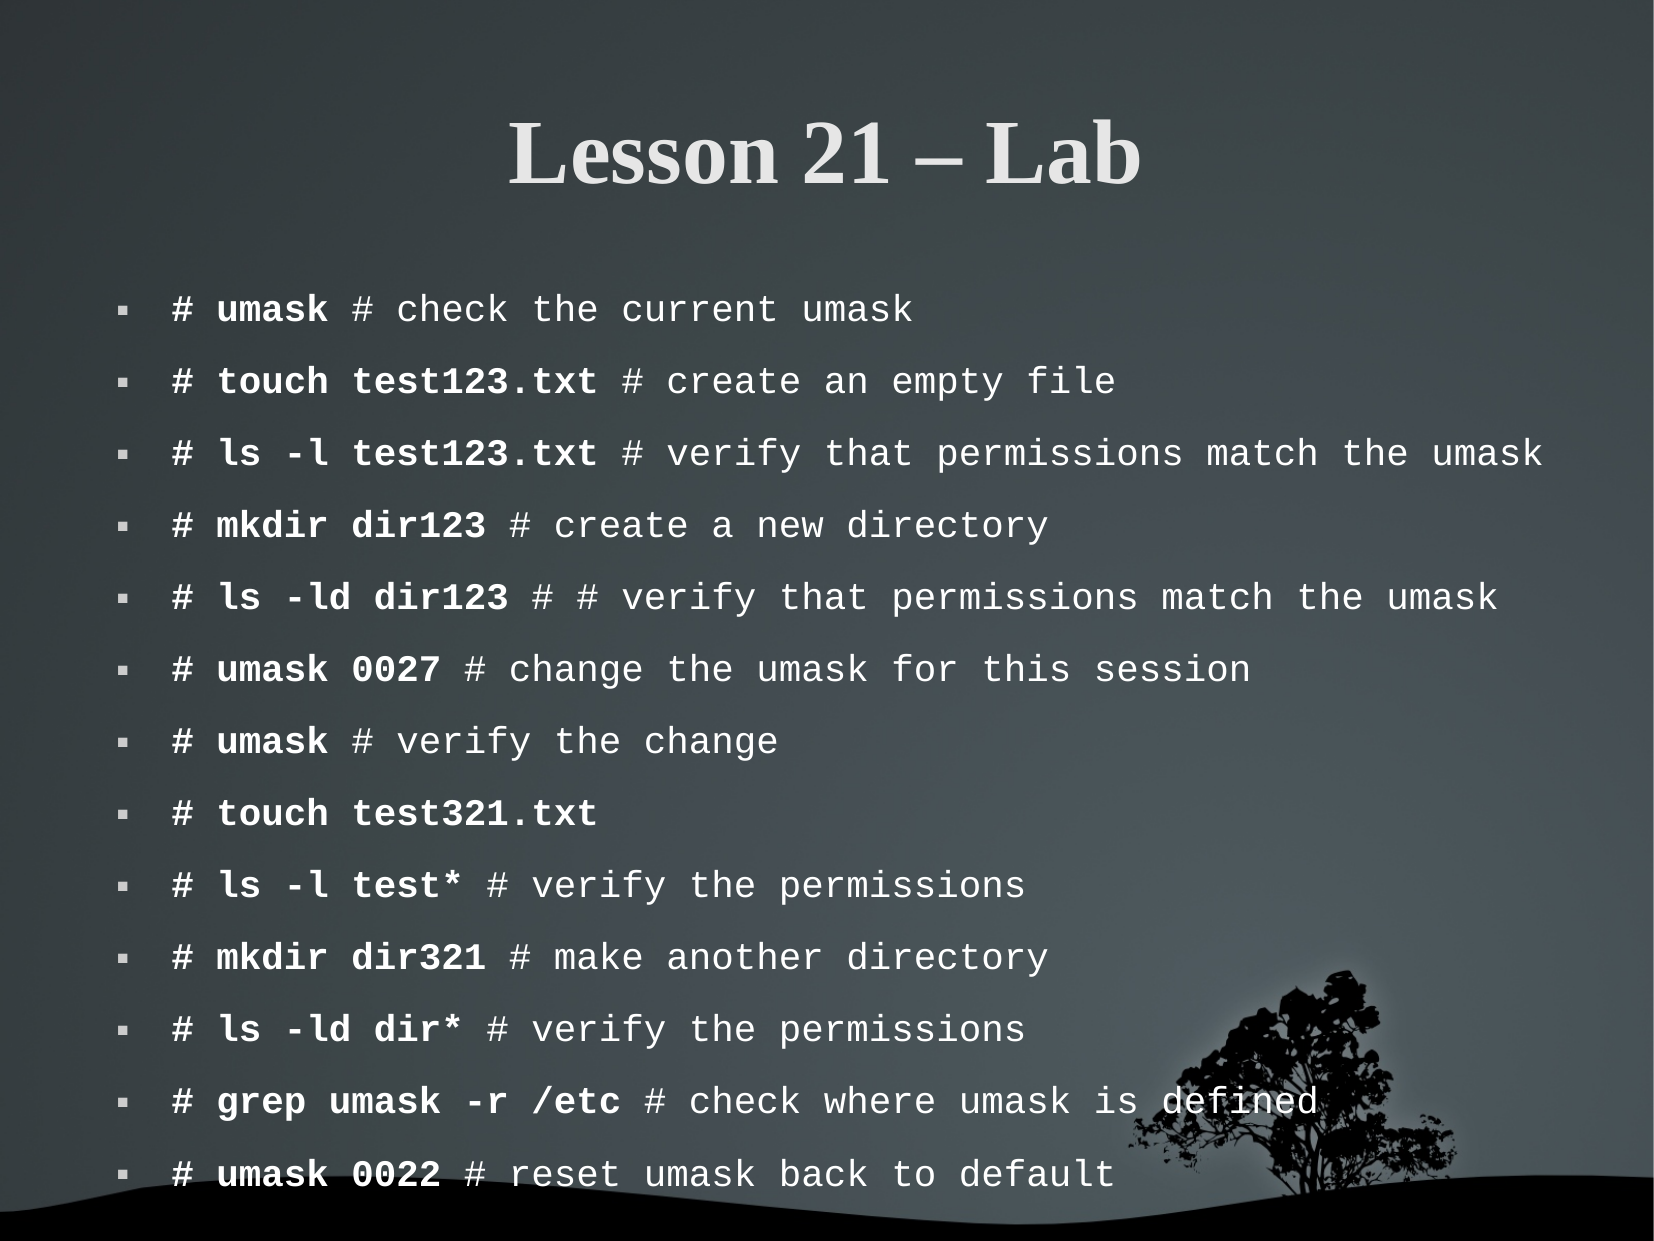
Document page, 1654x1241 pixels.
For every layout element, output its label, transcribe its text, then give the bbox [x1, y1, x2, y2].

title Lesson 21 – Lab [82, 49, 1571, 257]
picture [0, 0, 1654, 1241]
list # umask # check the current umask # touch test123.txt # create an empty file # ls -l test123.txt # verify that permissions match the umask # mkdir dir123 # create a new directory # ls -ld dir123 # # verify that permissions match the umask # umask 0027 # change the umask for this session # umask # verify the change # touch test321.txt # ls -l test* # verify the permissions # mkdir dir321 # make another directory # ls -ld dir* # verify the permissions # grep umask -r /etc # check where umask is defined # umask 0022 # reset umask back to default [82, 290, 1571, 1109]
